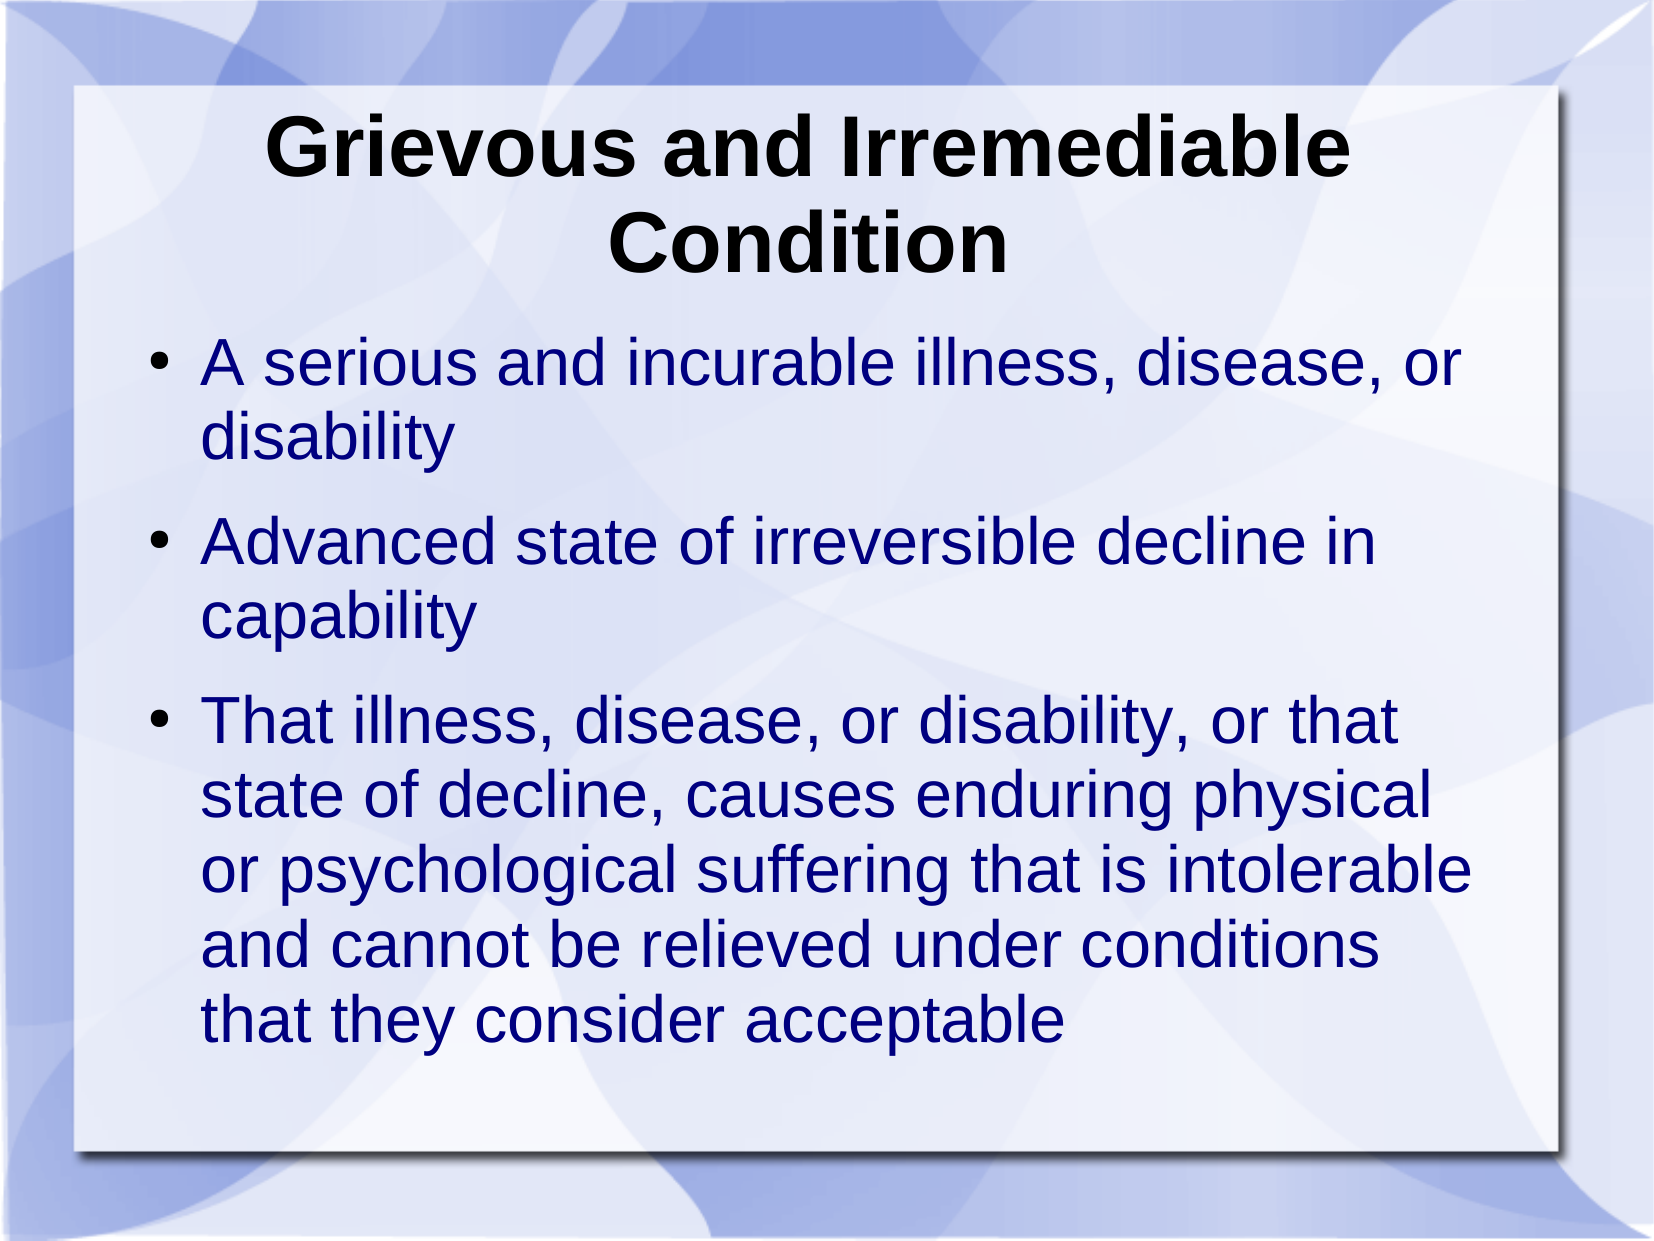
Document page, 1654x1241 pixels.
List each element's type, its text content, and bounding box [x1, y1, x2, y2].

picture [0, 0, 1654, 1241]
title Grievous and Irremediable Condition [82, 90, 1536, 298]
list A serious and incurable illness, disease, or disability Advanced state of irreversible decline in capability That illness, disease, or disability, or that state of decline, causes enduring physical or psychological suffering that is intolerable and cannot be relieved under conditions that they consider acceptable [129, 324, 1489, 1088]
